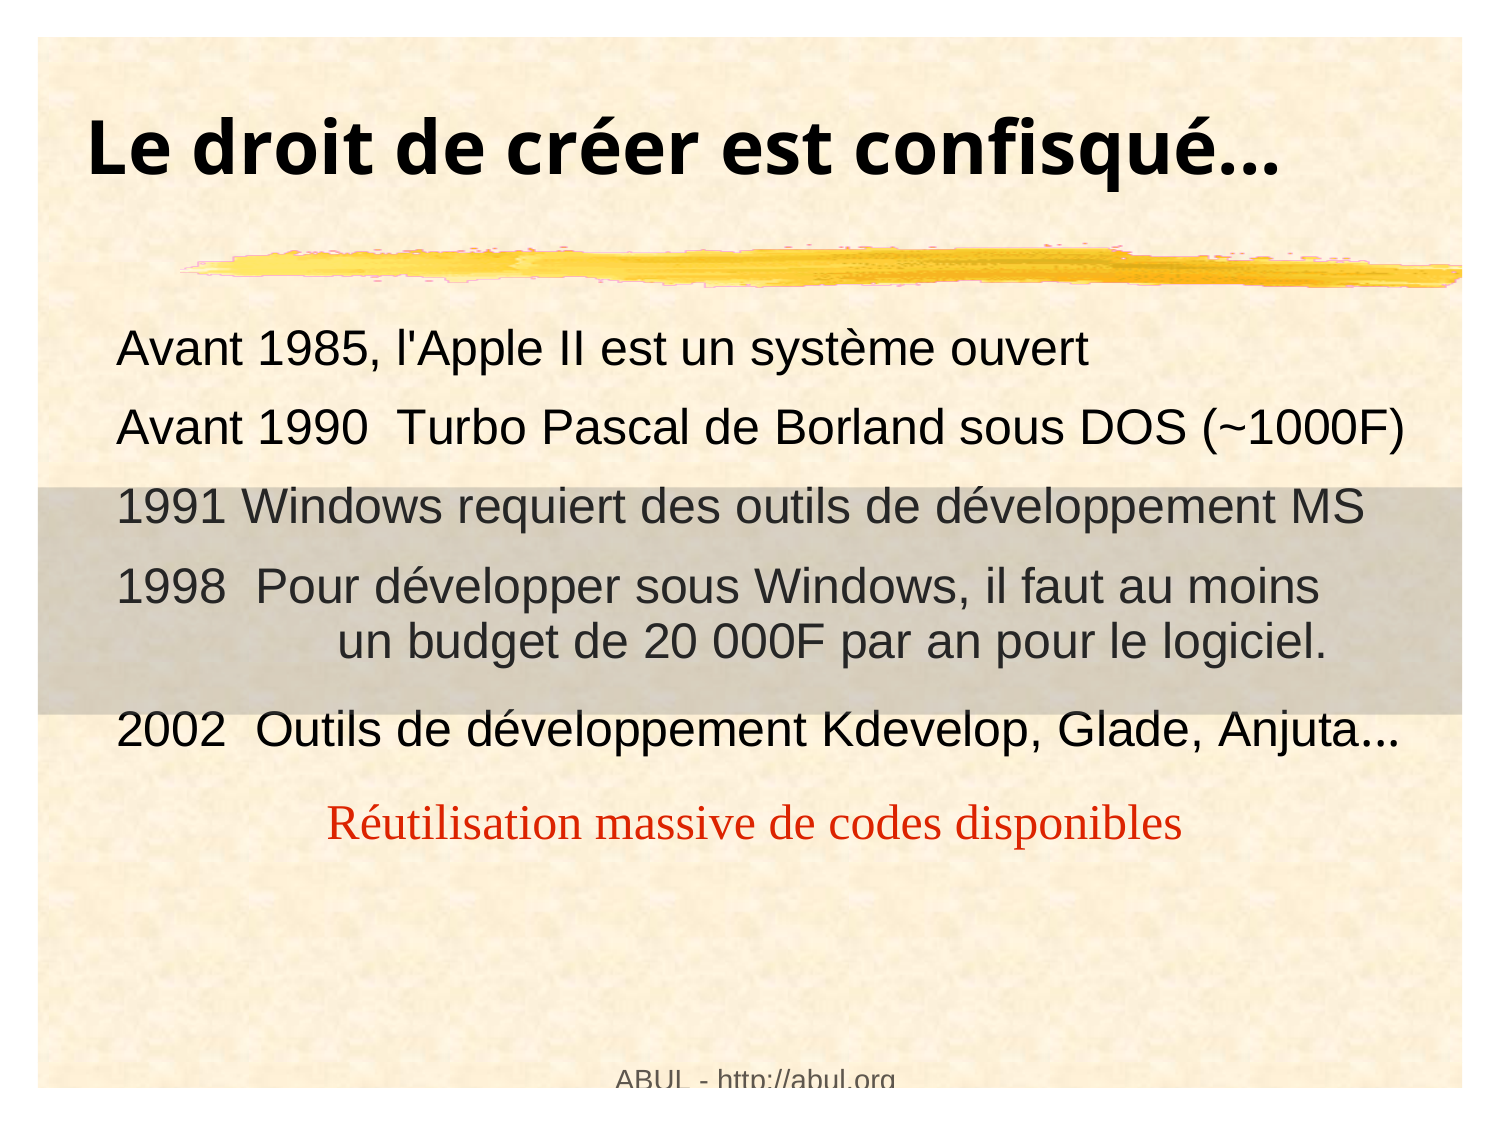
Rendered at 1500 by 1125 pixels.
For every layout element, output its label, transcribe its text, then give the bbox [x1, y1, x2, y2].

picture [722, 1076, 729, 1088]
text_box [37, 487, 1463, 715]
picture [738, 1076, 743, 1088]
picture [754, 1076, 761, 1088]
picture [858, 1076, 866, 1088]
picture [639, 1081, 649, 1088]
picture [618, 1084, 630, 1088]
picture [37, 37, 1463, 487]
picture [883, 1076, 891, 1088]
picture [794, 1082, 801, 1088]
picture [639, 1072, 648, 1078]
text_box Avant 1985, l'Apple II est un système ouvert Avant 1990 Turbo Pascal de Borland sous DOS (~1000F) 1991 Windows requiert des outils de développement MS 1998 Pour développer sous Windows, il faut au moins un budget de 20 000F par an pour le logiciel. 2002 Outils de développement Kdevelop, Glade, Anjuta... Réutilisation massive de codes disponibles [102, 715, 1451, 1001]
text_box Avant 1985, l'Apple II est un système ouvert Avant 1990 Turbo Pascal de Borland sous DOS (~1000F) 1991 Windows requiert des outils de développement MS 1998 Pour développer sous Windows, il faut au moins un budget de 20 000F par an pour le logiciel. 2002 Outils de développement Kdevelop, Glade, Anjuta... Réutilisation massive de codes disponibles [102, 319, 1451, 487]
picture [37, 715, 1463, 1088]
picture [620, 1073, 627, 1082]
picture [811, 1076, 818, 1088]
title Le droit de créer est confisqué... [85, 39, 1463, 253]
